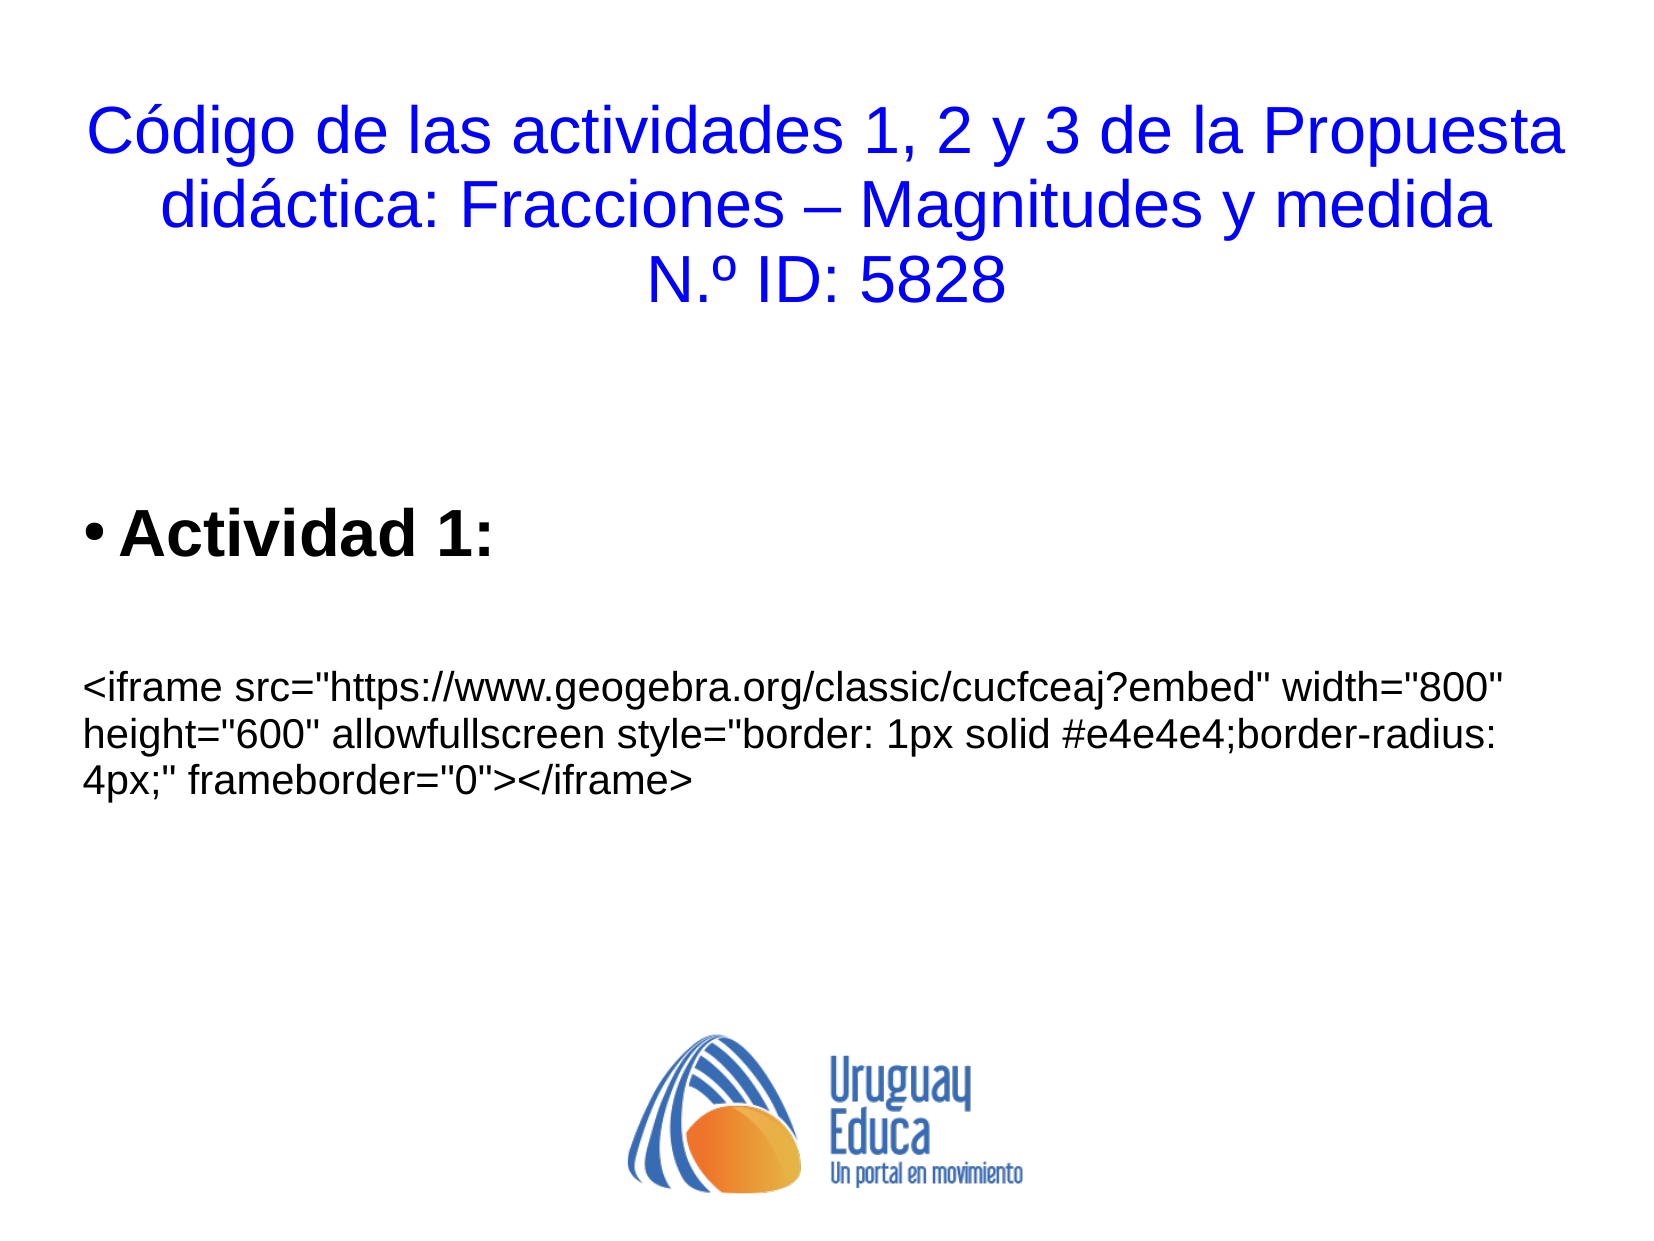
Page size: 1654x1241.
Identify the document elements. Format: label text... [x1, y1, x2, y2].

title Código de las actividades 1, 2 y 3 de la Propuesta didáctica: Fracciones – Magnitudes y medida N.º ID: 5828 [82, 55, 1571, 290]
picture [622, 1010, 1032, 1241]
subtitle Actividad 1: <iframe src="https://www.geogebra.org/classic/cucfceaj?embed" width="800" height="600" allowfullscreen style="border: 1px solid #e4e4e4;border-radius: 4px;" frameborder="0"></iframe> [82, 290, 1571, 1010]
